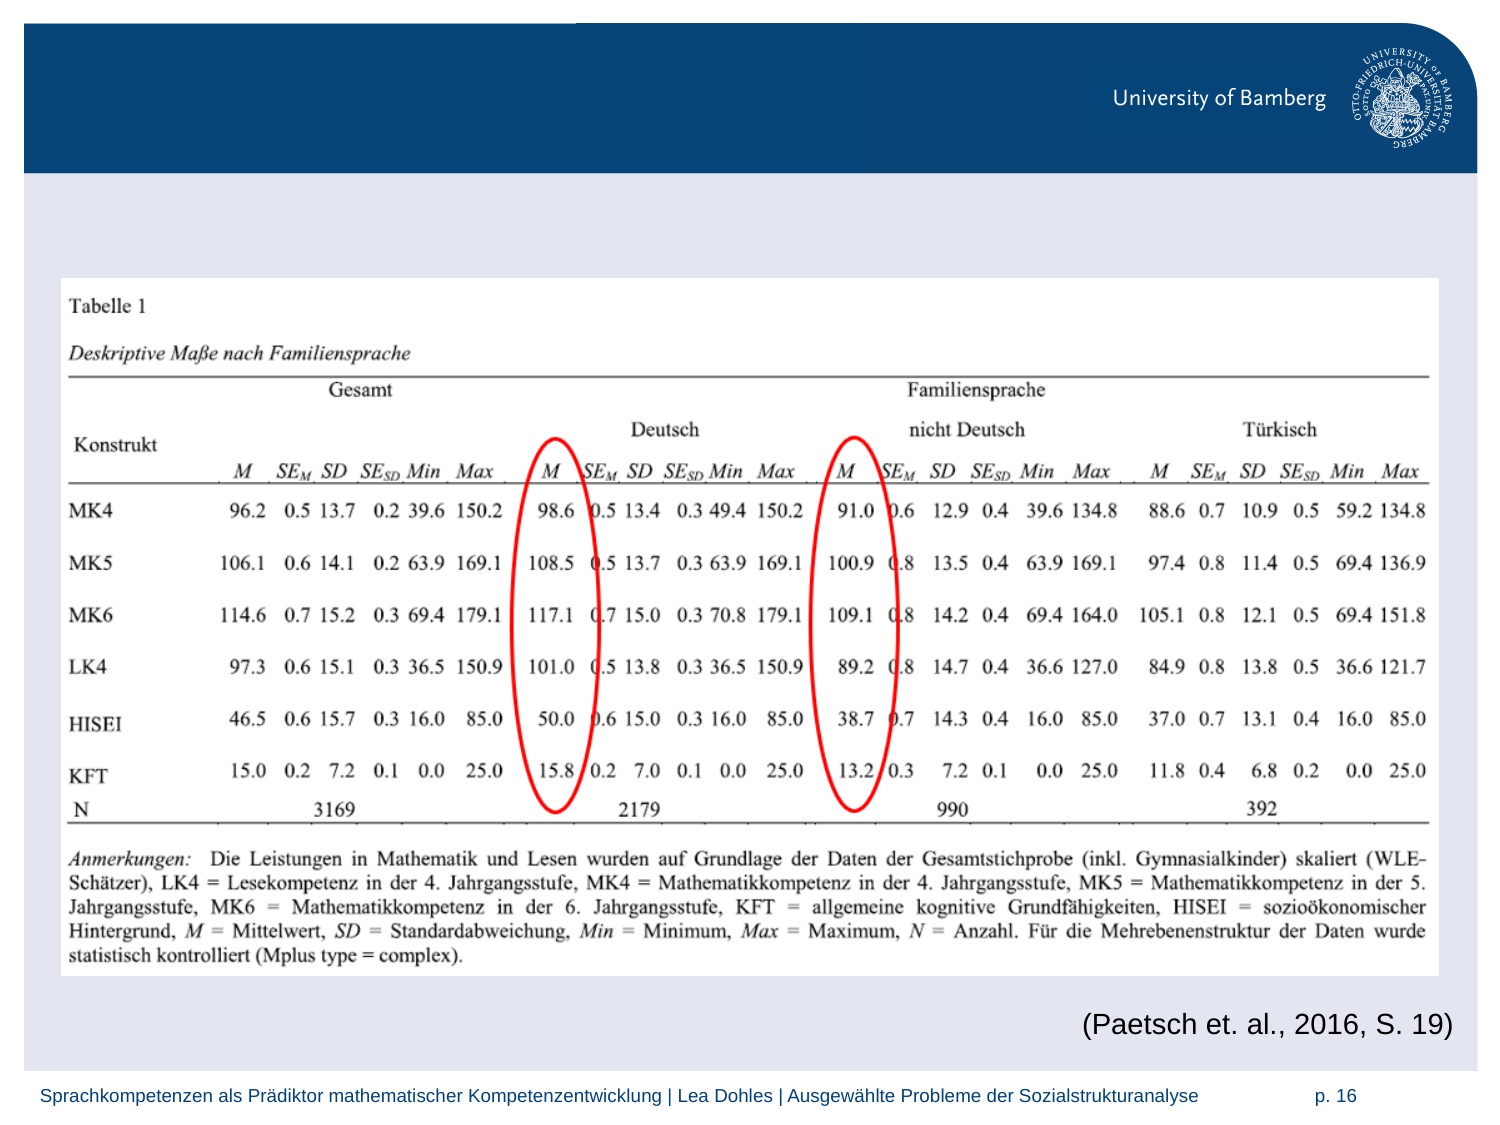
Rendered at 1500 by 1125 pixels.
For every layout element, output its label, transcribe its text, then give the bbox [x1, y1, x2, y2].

text_box (Paetsch et. al., 2016, S. 19) [1067, 998, 1500, 1049]
picture [61, 278, 1439, 976]
